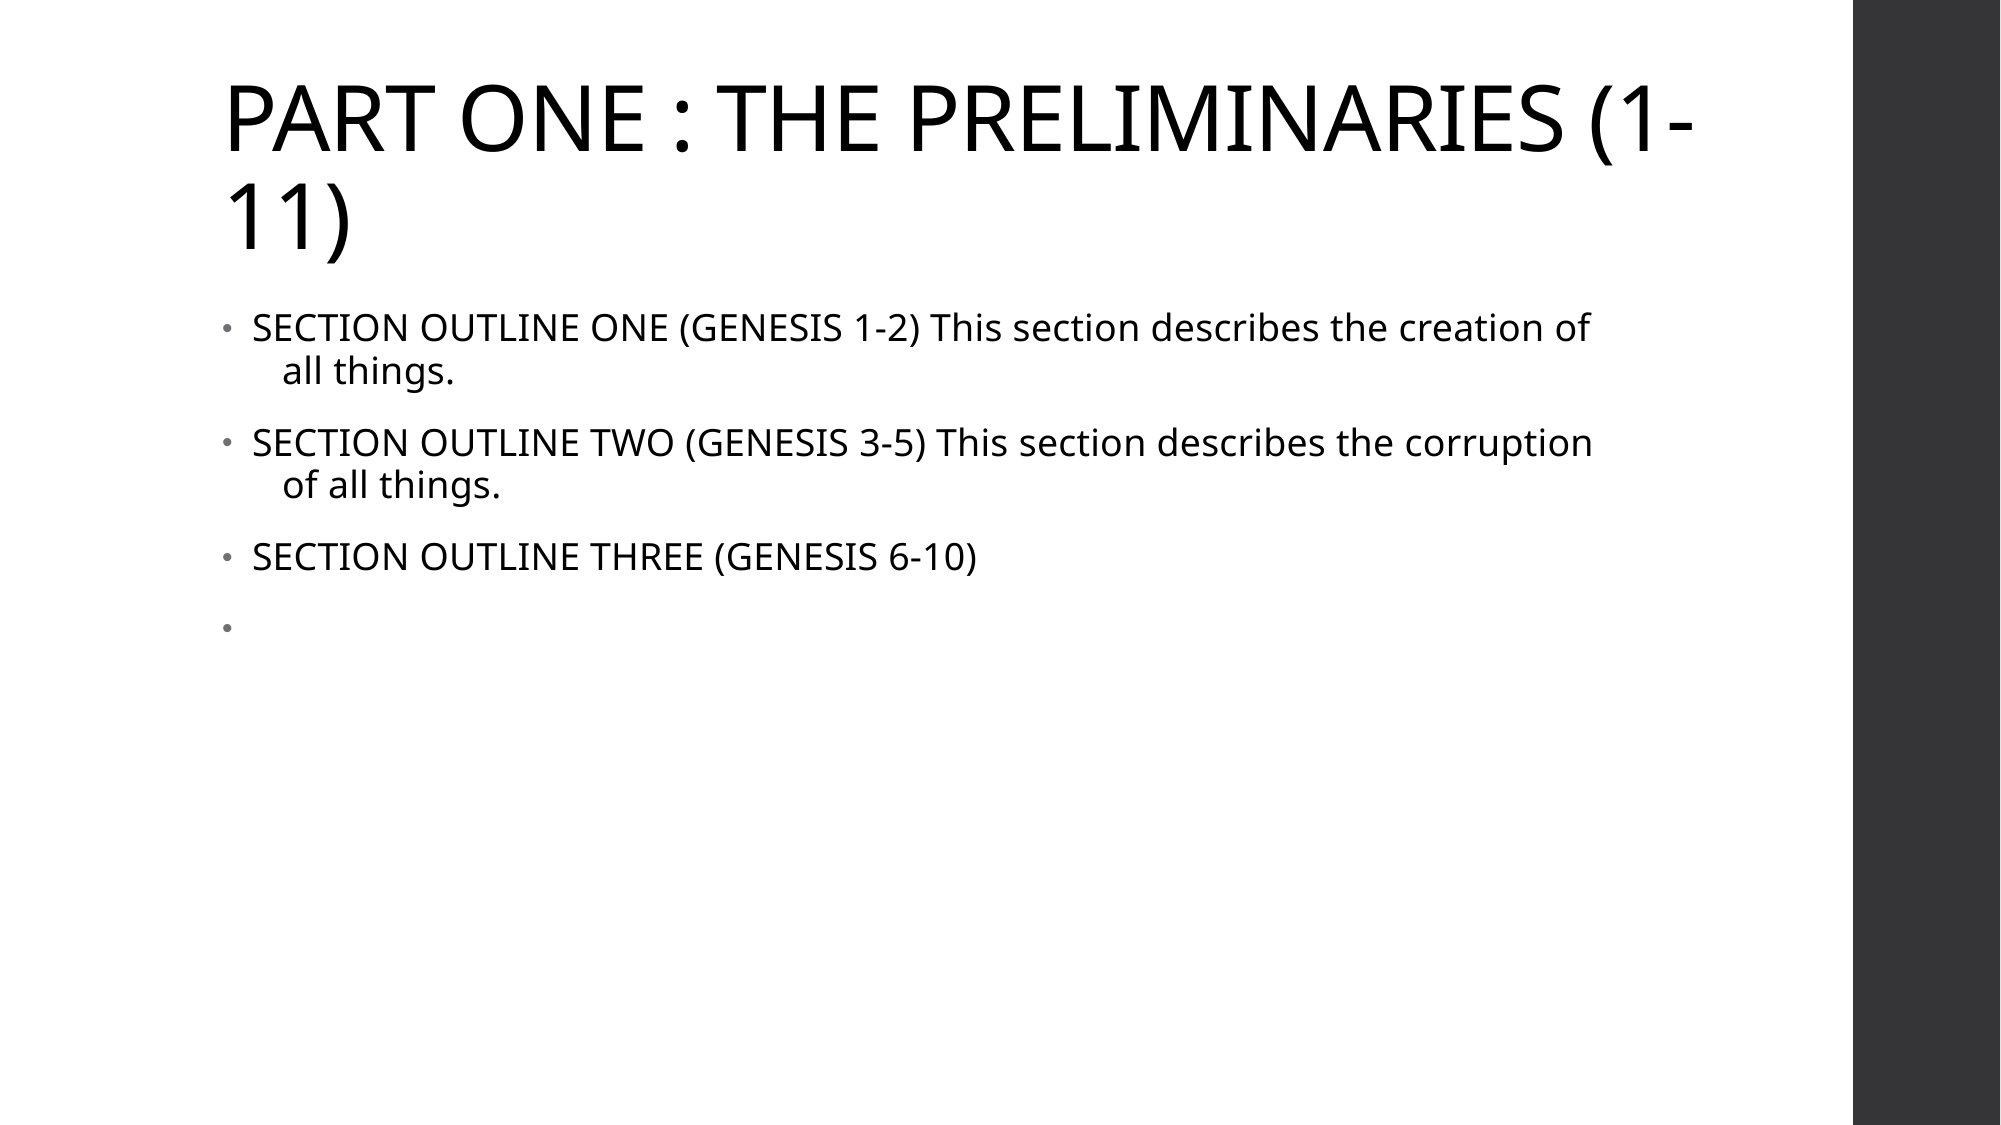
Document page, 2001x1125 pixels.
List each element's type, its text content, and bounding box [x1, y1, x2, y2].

list SECTION OUTLINE ONE (GENESIS 1-2) This section describes the creation of all things. SECTION OUTLINE TWO (GENESIS 3-5) This section describes the corruption of all things. SECTION OUTLINE THREE (GENESIS 6-10) [206, 299, 1617, 1014]
title PART ONE : THE PRELIMINARIES (1-11) [206, 60, 1797, 278]
